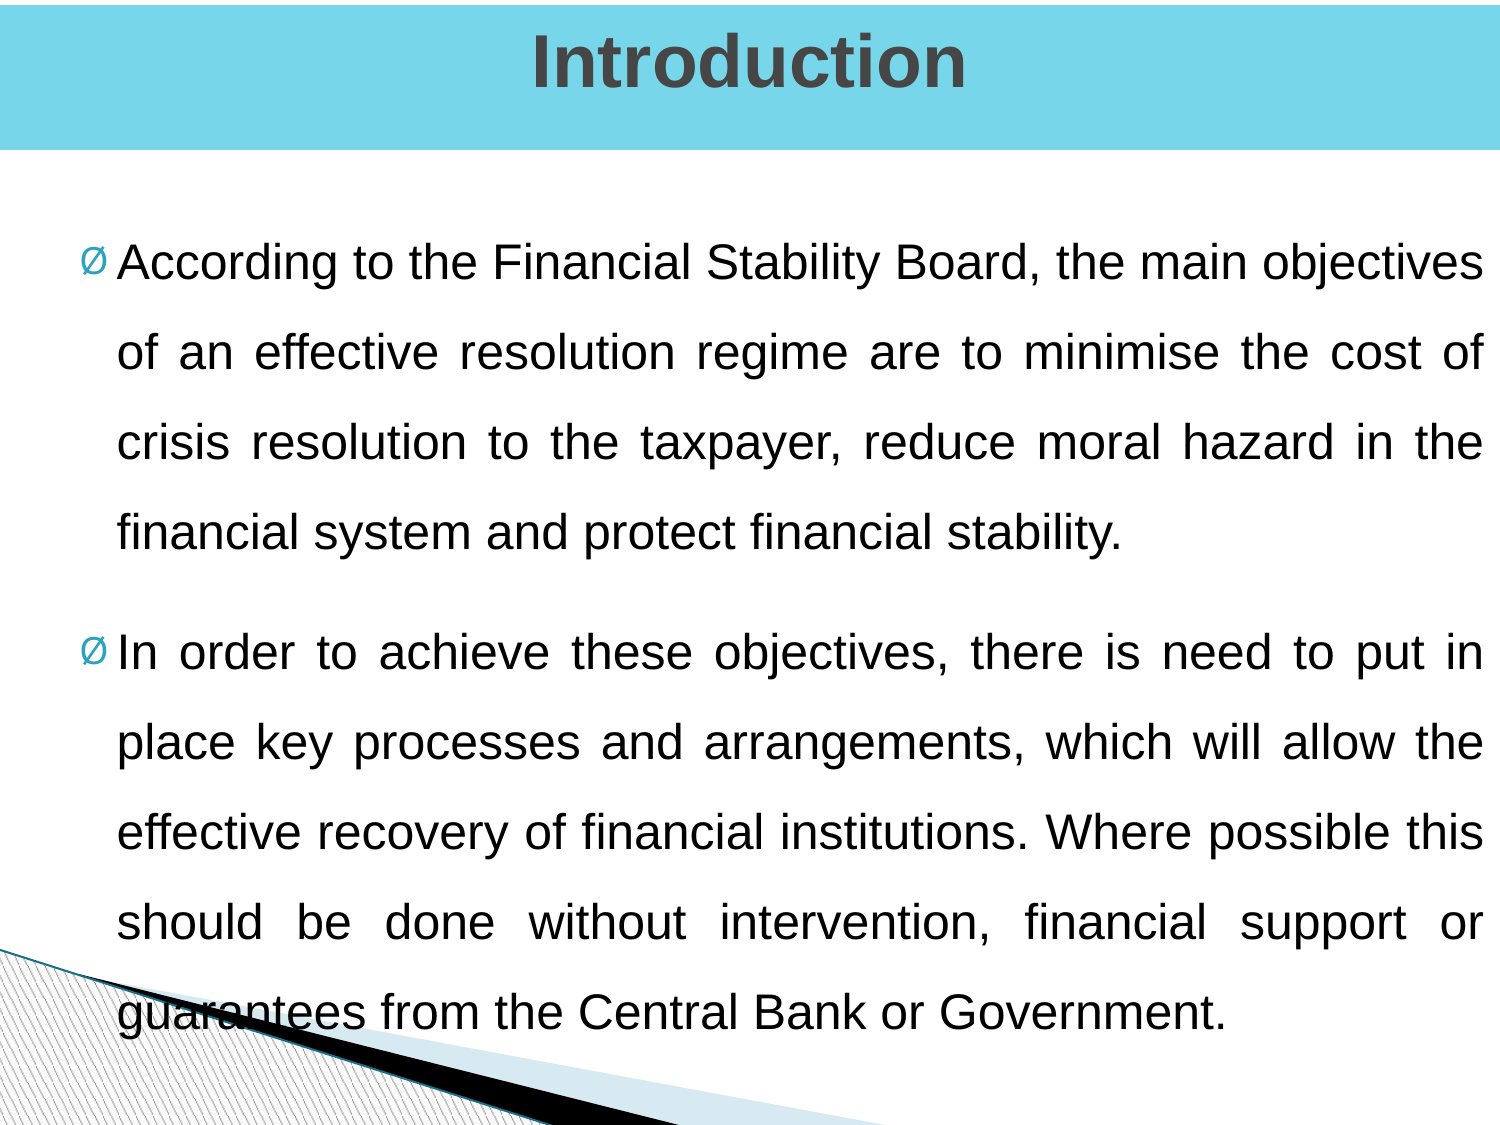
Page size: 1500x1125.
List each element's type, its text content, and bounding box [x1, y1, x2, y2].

title Introduction [0, 5, 1500, 150]
picture [0, 1075, 543, 1125]
list According to the Financial Stability Board, the main objectives of an effective resolution regime are to minimise the cost of crisis resolution to the taxpayer, reduce moral hazard in the financial system and protect financial stability. In order to achieve these objectives, there is need to put in place key processes and arrangements, which will allow the effective recovery of financial institutions. Where possible this should be done without intervention, financial support or guarantees from the Central Bank or Government. [0, 192, 1500, 1075]
